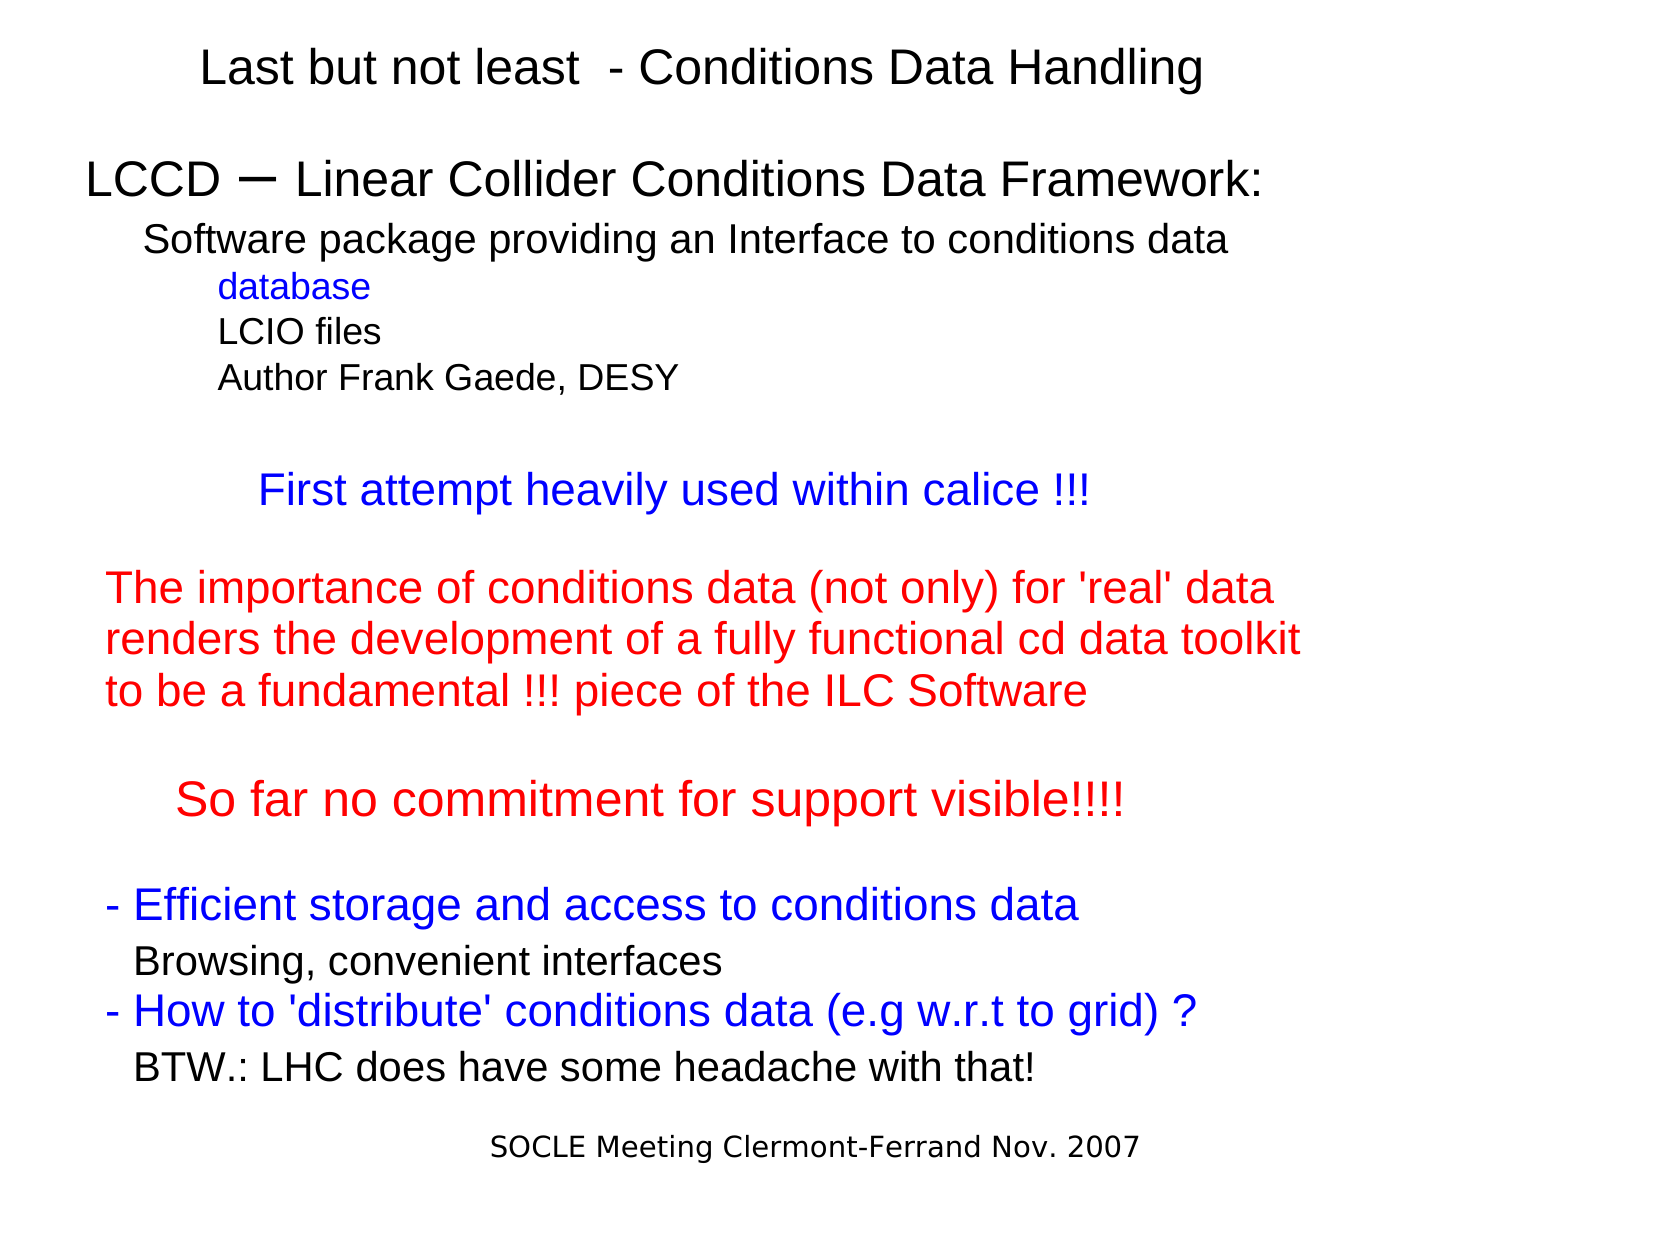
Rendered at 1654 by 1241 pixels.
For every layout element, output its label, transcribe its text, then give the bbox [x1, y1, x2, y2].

text_box The importance of conditions data (not only) for 'real' data renders the development of a fully functional cd data toolkit to be a fundamental !!! piece of the ILC Software So far no commitment for support visible!!!! - Efficient storage and access to conditions data Browsing, convenient interfaces - How to 'distribute' conditions data (e.g w.r.t to grid) ? BTW.: LHC does have some headache with that! [90, 554, 1434, 1181]
text_box Last but not least - Conditions Data Handling [184, 31, 1318, 105]
list LCCD – Linear Collider Conditions Data Framework: Software package providing an Interface to conditions data database LCIO files Author Frank Gaede, DESY First attempt heavily used within calice !!! [52, 128, 1504, 963]
